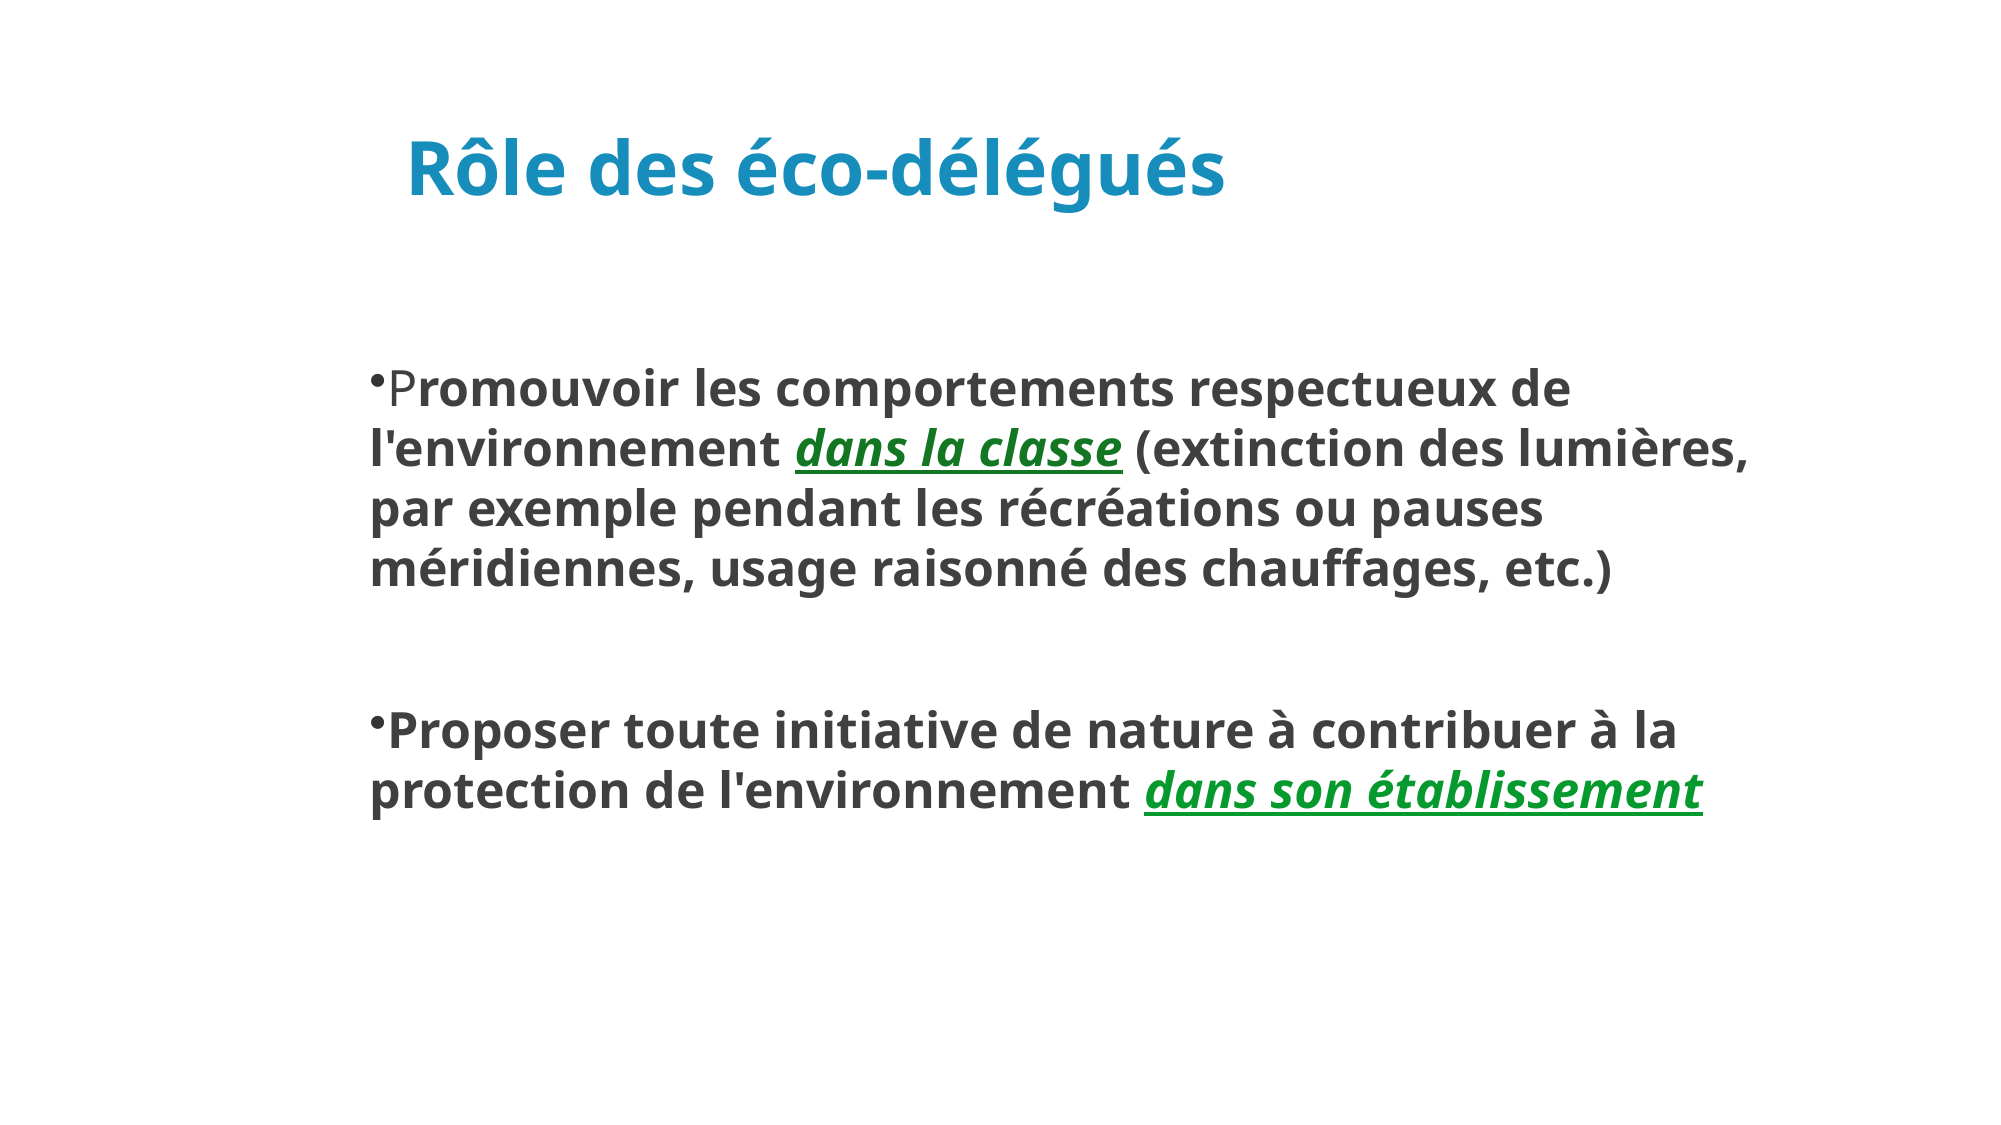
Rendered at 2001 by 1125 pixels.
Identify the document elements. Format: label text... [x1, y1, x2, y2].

list Promouvoir les comportements respectueux de l'environnement dans la classe (extinction des lumières, par exemple pendant les récréations ou pauses méridiennes, usage raisonné des chauffages, etc.) Proposer toute initiative de nature à contribuer à la protection de l'environnement dans son établissement [354, 348, 1817, 969]
title Rôle des éco-délégués [390, 112, 1852, 323]
